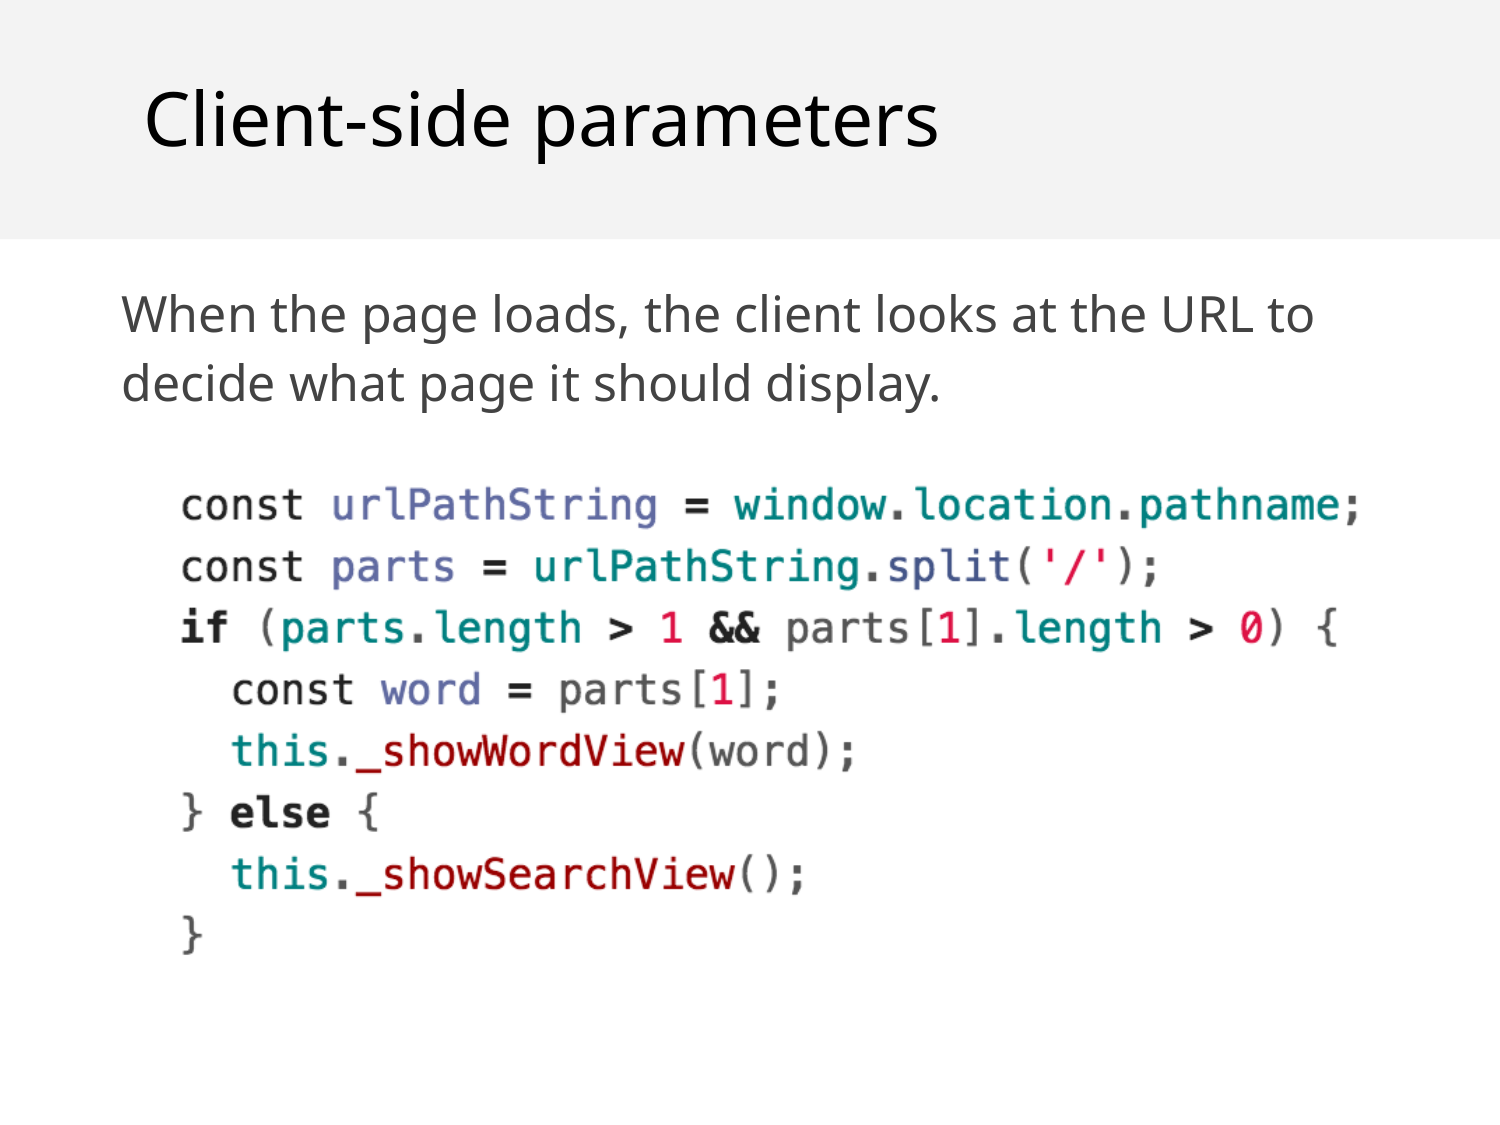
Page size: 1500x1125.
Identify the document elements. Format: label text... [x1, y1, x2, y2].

picture [128, 465, 1423, 964]
list When the page loads, the client looks at the URL to decide what page it should display. [106, 258, 1361, 445]
title Client-side parameters [128, 56, 1372, 183]
